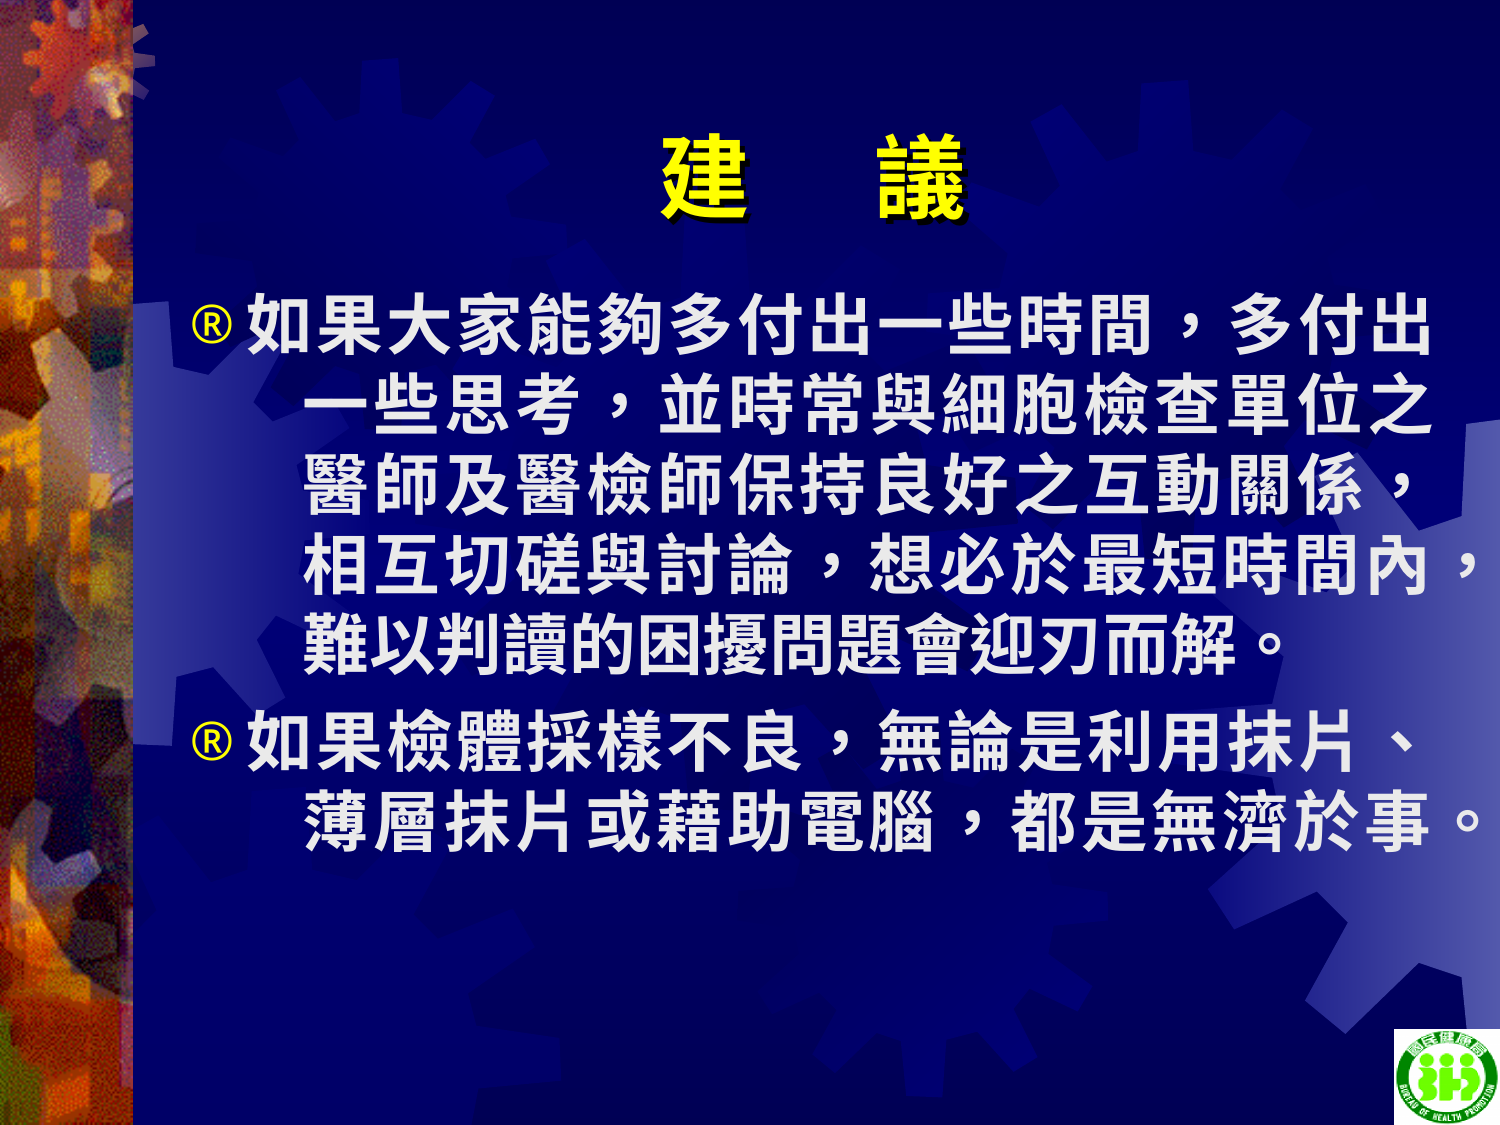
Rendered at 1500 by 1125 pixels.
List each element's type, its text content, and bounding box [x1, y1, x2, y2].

list 如果大家能夠多付出一些時間，多付出一些思考，並時常與細胞檢查單位之醫師及醫檢師保持良好之互動關係，相互切磋與討論，想必於最短時間內，難以判讀的困擾問題會迎刃而解。 如果檢體採樣不良，無論是利用抹片、薄層抹片或藉助電腦，都是無濟於事。 [174, 275, 1450, 951]
title 建 議 [174, 50, 1450, 238]
